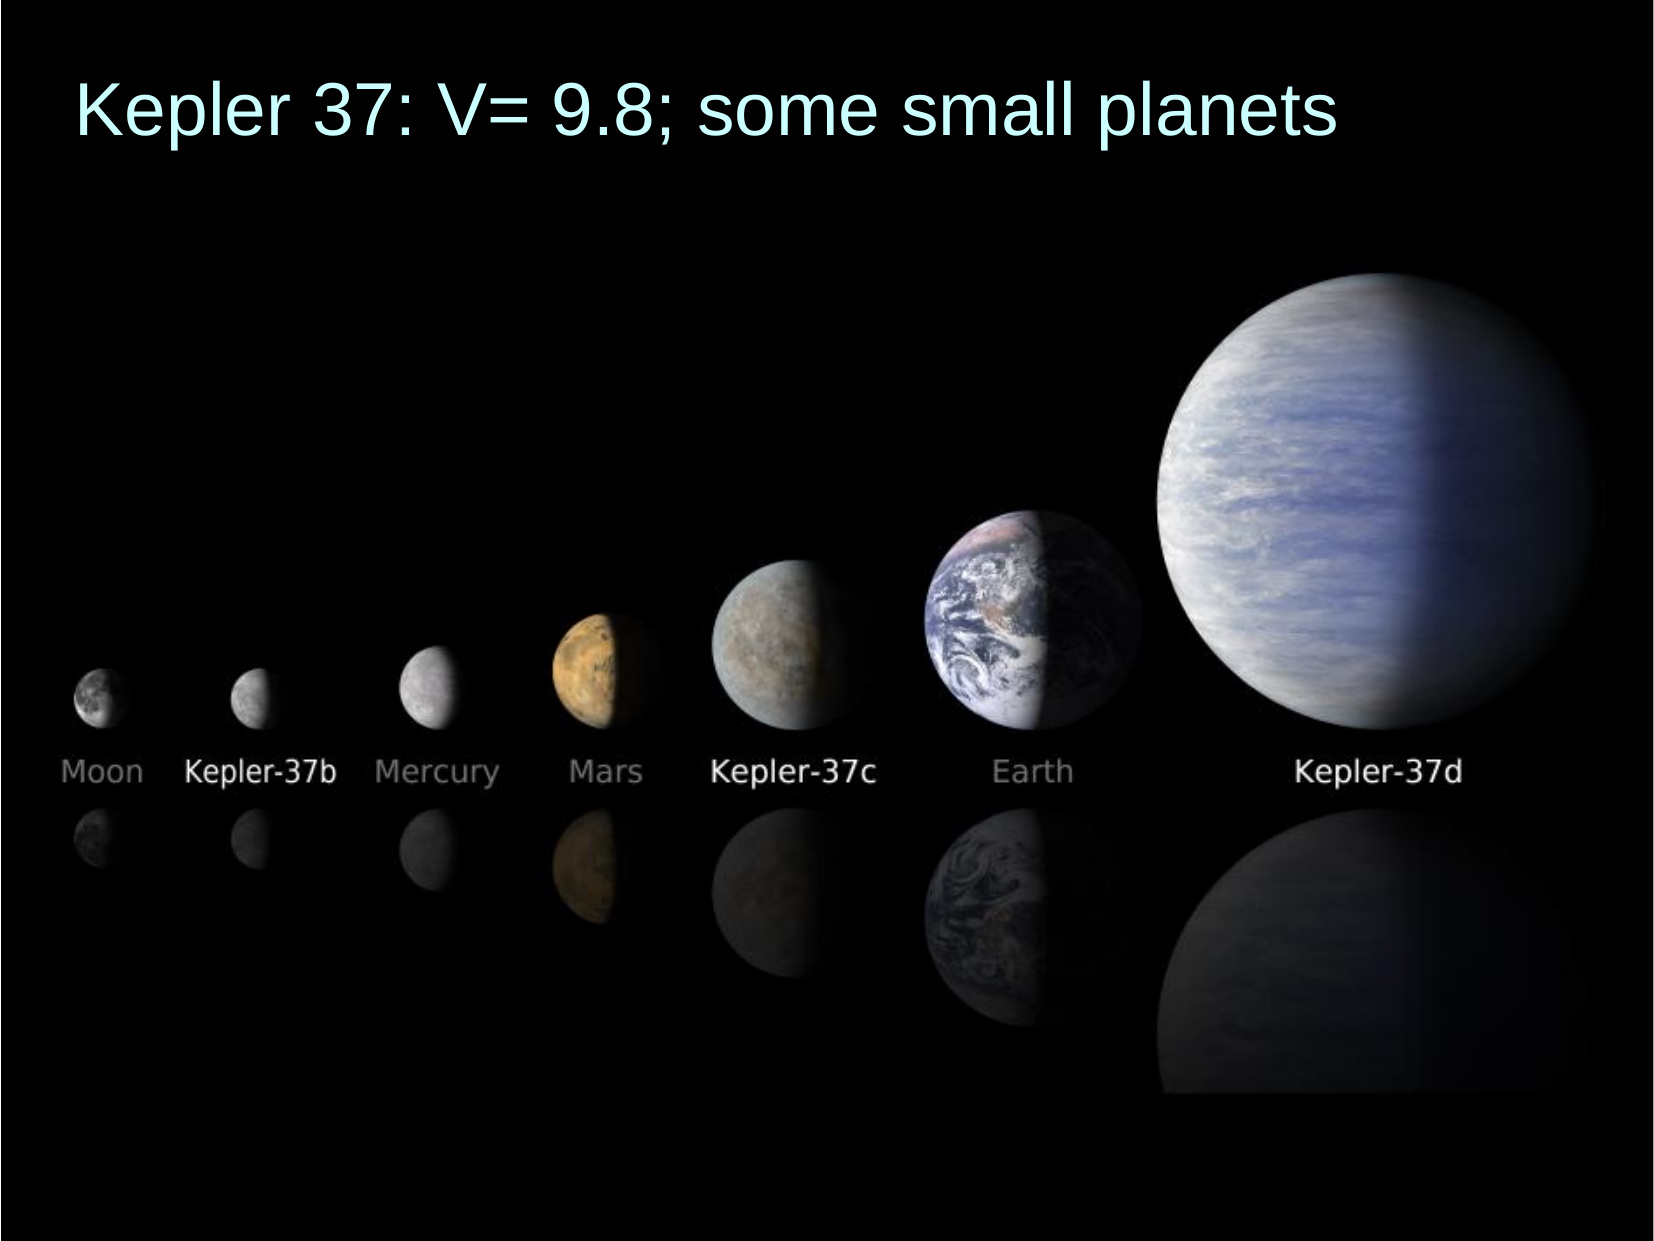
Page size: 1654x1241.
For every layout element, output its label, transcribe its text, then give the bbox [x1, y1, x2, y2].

text_box Kepler 37: V= 9.8; some small planets [60, 60, 1366, 159]
picture [1, 0, 1654, 1241]
